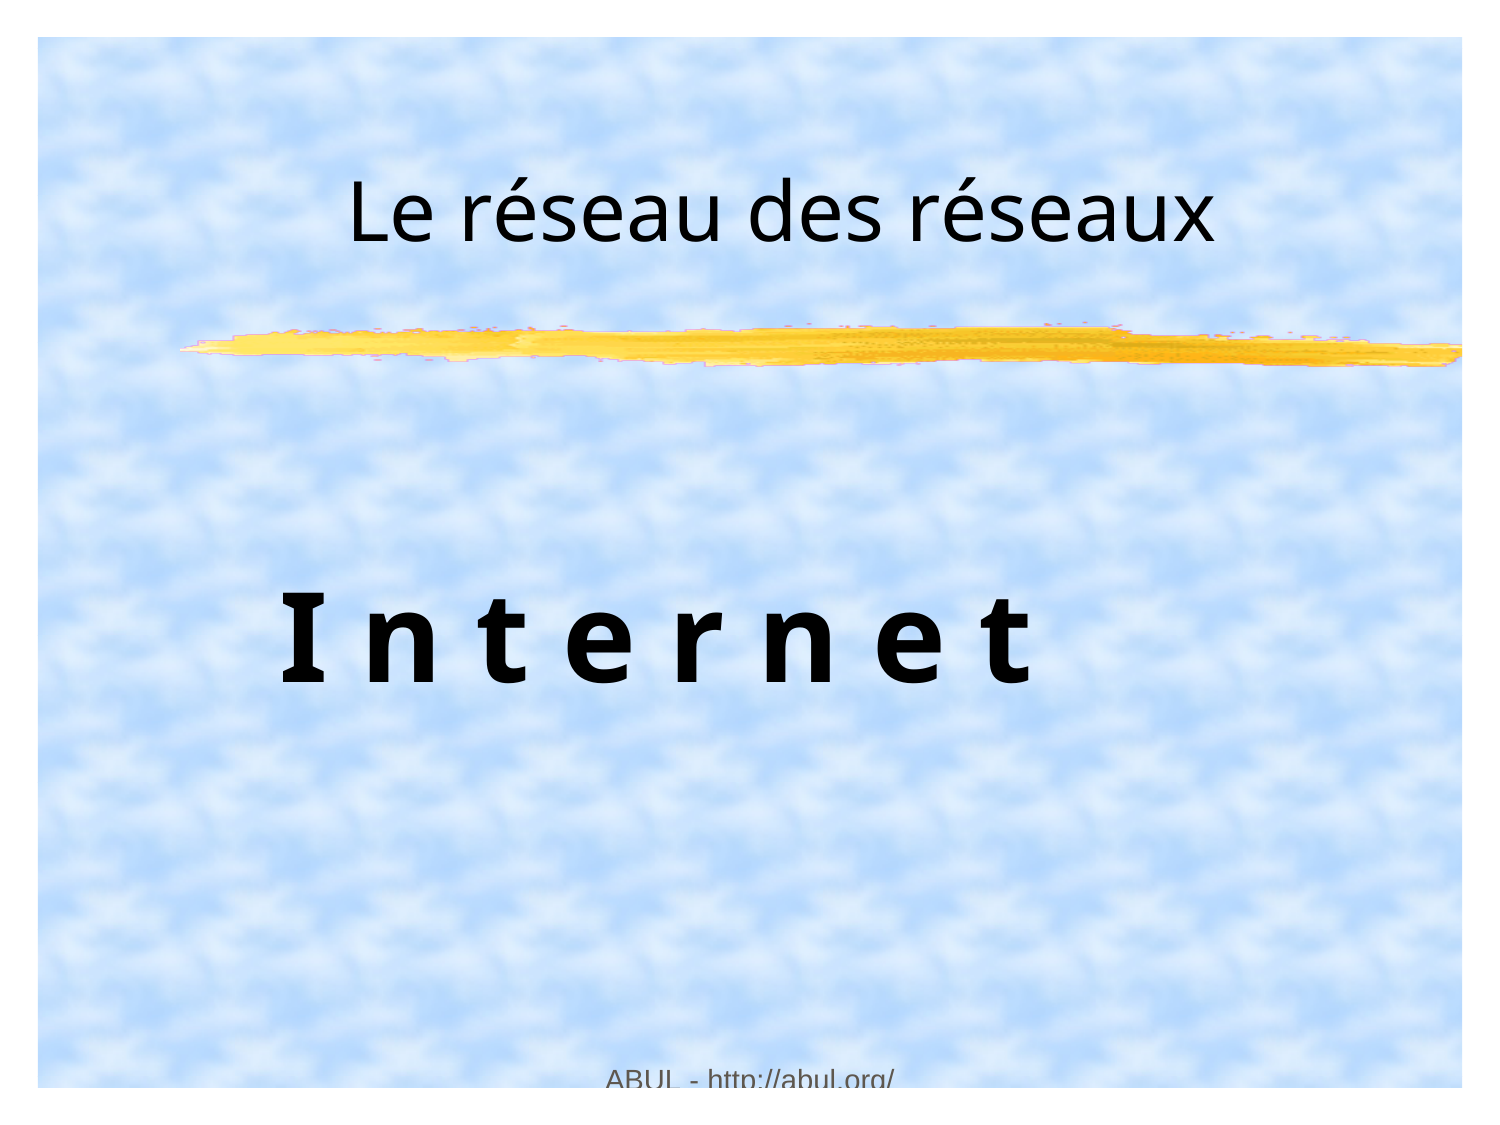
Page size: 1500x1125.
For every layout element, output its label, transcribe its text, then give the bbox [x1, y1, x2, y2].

picture [712, 1076, 719, 1088]
picture [728, 1076, 733, 1088]
picture [611, 1073, 618, 1082]
picture [784, 1082, 791, 1088]
picture [874, 1076, 882, 1088]
picture [629, 1072, 638, 1078]
picture [609, 1084, 621, 1088]
picture [629, 1081, 639, 1088]
picture [848, 1076, 856, 1088]
picture [37, 37, 1463, 1088]
picture [802, 1076, 809, 1088]
picture [745, 1076, 752, 1088]
subtitle Le réseau des réseaux [265, 104, 1263, 315]
title I n t e r n e t [264, 553, 1253, 715]
